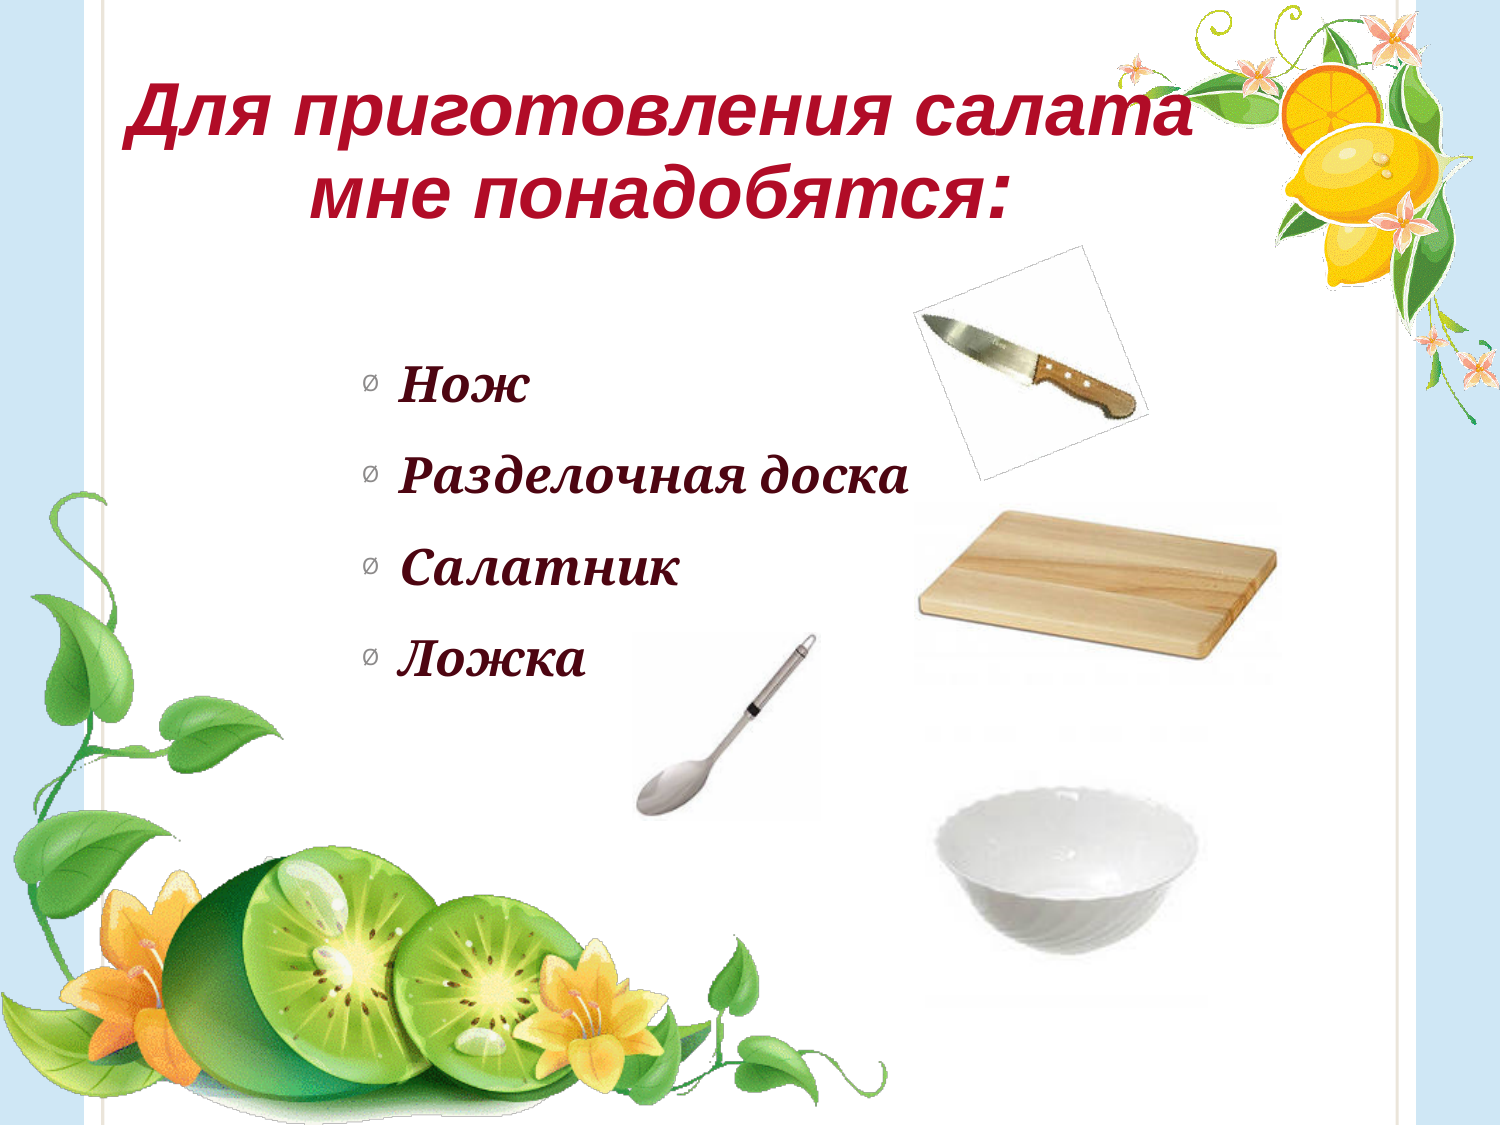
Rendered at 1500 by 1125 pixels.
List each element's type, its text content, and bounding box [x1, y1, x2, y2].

picture [0, 465, 903, 1125]
picture [913, 0, 1500, 481]
picture [925, 726, 1208, 1008]
picture [632, 632, 821, 821]
list Нож Разделочная доска Салатник Ложка [339, 351, 1466, 1095]
title Для приготовления салата мне понадобятся: [82, 66, 1243, 246]
picture [914, 492, 1282, 693]
